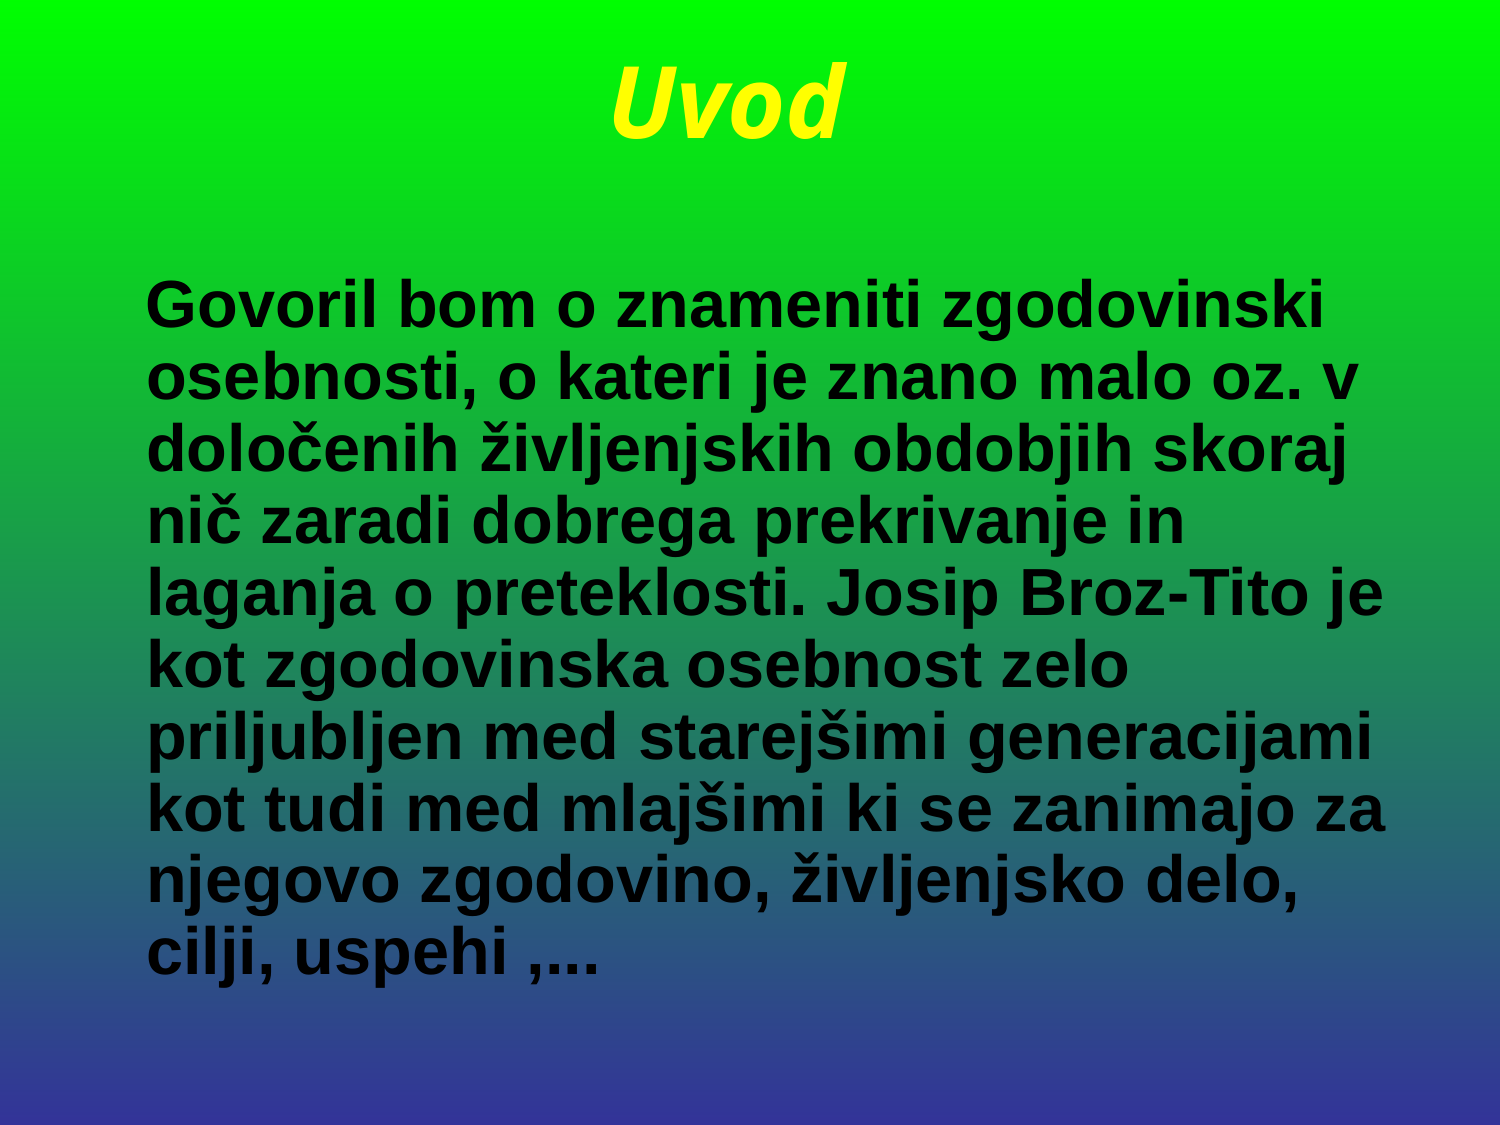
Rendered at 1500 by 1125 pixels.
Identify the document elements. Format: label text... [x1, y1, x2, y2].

list Govoril bom o znameniti zgodovinski osebnosti, o kateri je znano malo oz. v določenih življenjskih obdobjih skoraj nič zaradi dobrega prekrivanje in laganja o preteklosti. Josip Broz-Tito je kot zgodovinska osebnost zelo priljubljen med starejšimi generacijami kot tudi med mlajšimi ki se zanimajo za njegovo zgodovino, življenjsko delo, cilji, uspehi ,... [75, 262, 1425, 1005]
text_box Uvod [454, 31, 999, 256]
